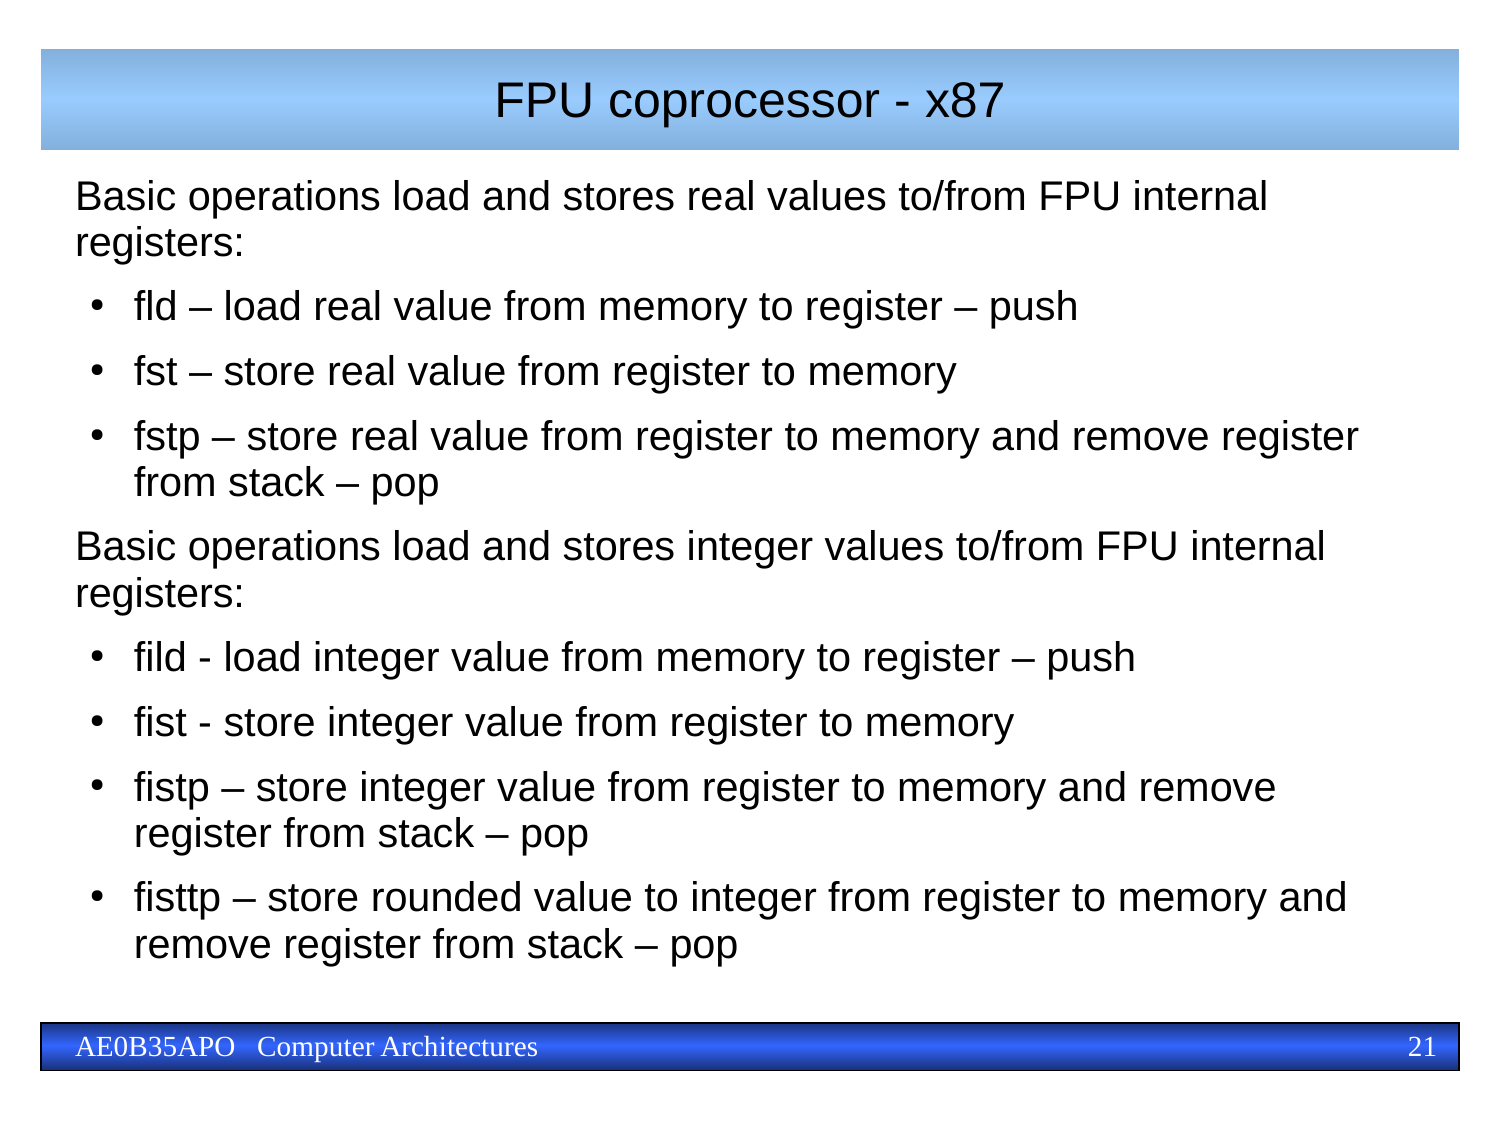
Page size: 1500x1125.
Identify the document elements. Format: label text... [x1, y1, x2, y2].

title FPU coprocessor - x87 [41, 49, 1459, 150]
list Basic operations load and stores real values to/from FPU internal registers: fld – load real value from memory to register – push fst – store real value from register to memory fstp – store real value from register to memory and remove register from stack – pop Basic operations load and stores integer values to/from FPU internal registers: fild - load integer value from memory to register – push fist - store integer value from register to memory fistp – store integer value from register to memory and remove register from stack – pop fisttp – store rounded value to integer from register to memory and remove register from stack – pop [75, 172, 1426, 971]
